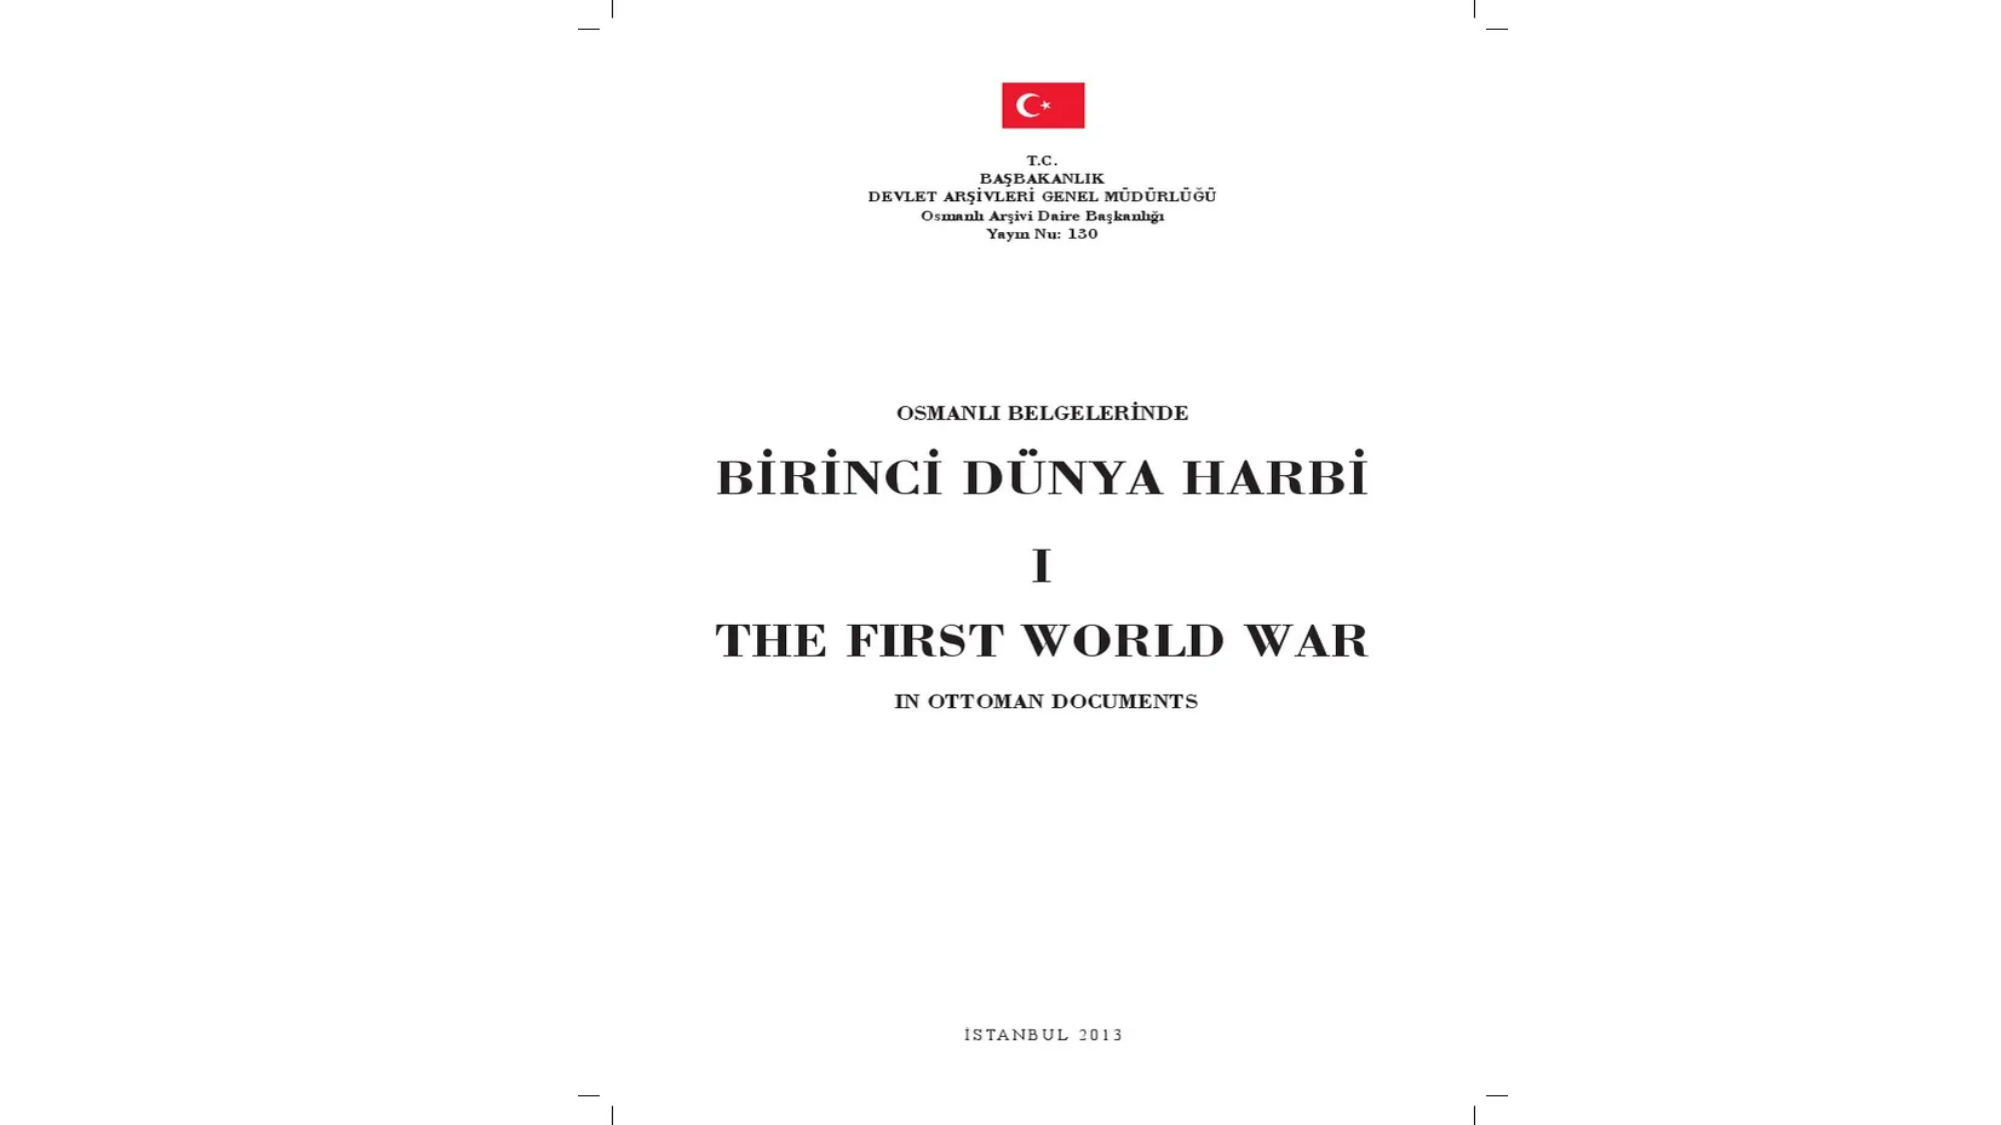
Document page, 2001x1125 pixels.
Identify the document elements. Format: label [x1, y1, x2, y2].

picture [578, 0, 1508, 1125]
